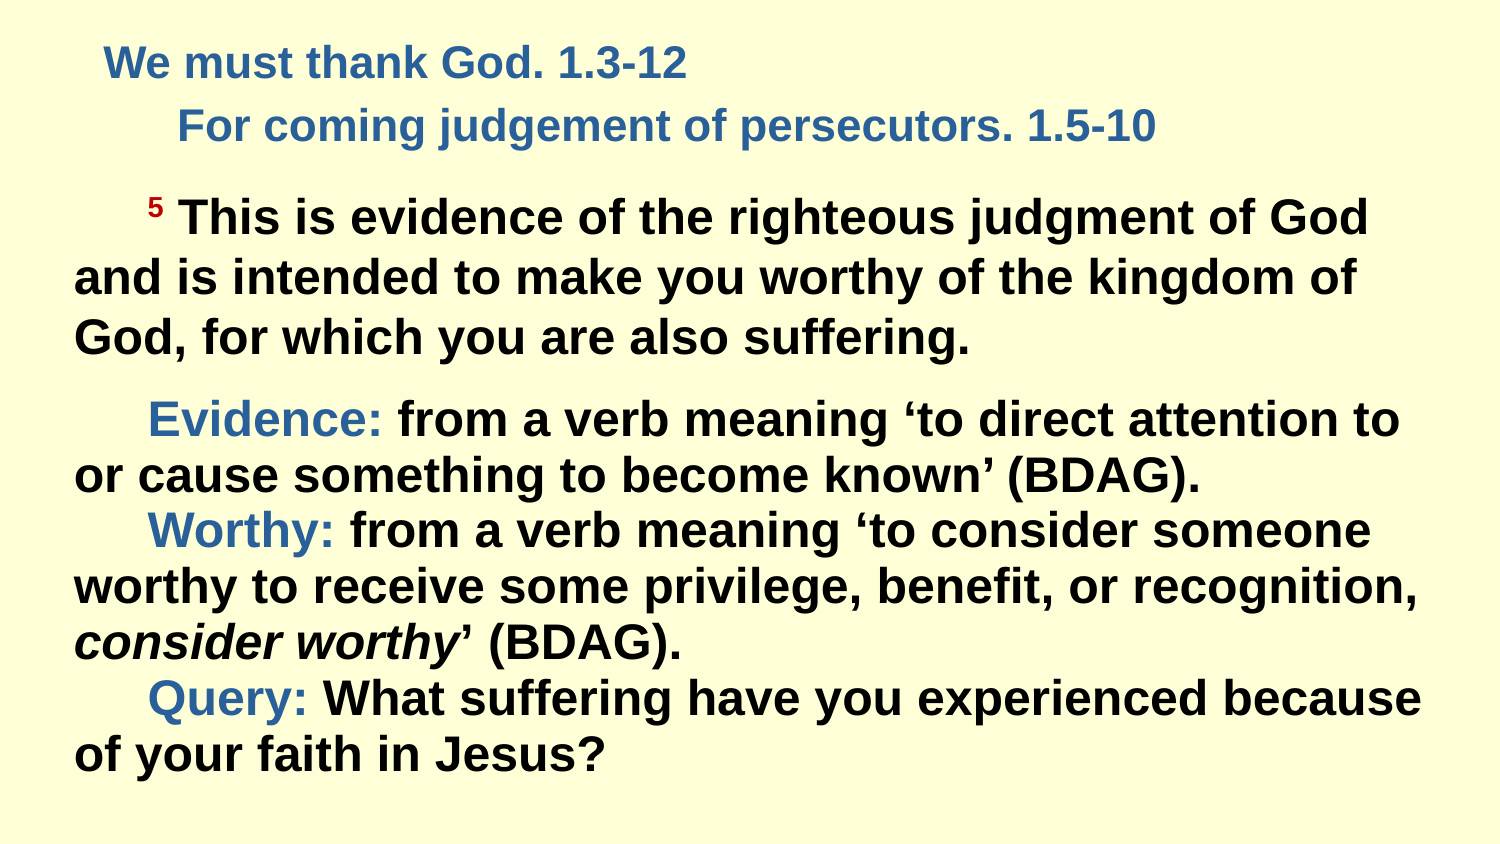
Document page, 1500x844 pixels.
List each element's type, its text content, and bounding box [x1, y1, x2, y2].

text_box Evidence: from a verb meaning ‘to direct attention to or cause something to become known’ (BDAG). Worthy: from a verb meaning ‘to consider someone worthy to receive some privilege, benefit, or recognition, consider worthy’ (BDAG). Query: What suffering have you experienced because of your faith in Jesus? [59, 383, 1447, 789]
text_box We must thank God. 1.3-12 For coming judgement of persecutors. 1.5-10 [88, 29, 1418, 159]
text_box 5 This is evidence of the righteous judgment of God and is intended to make you worthy of the kingdom of God, for which you are also suffering. [59, 177, 1447, 373]
